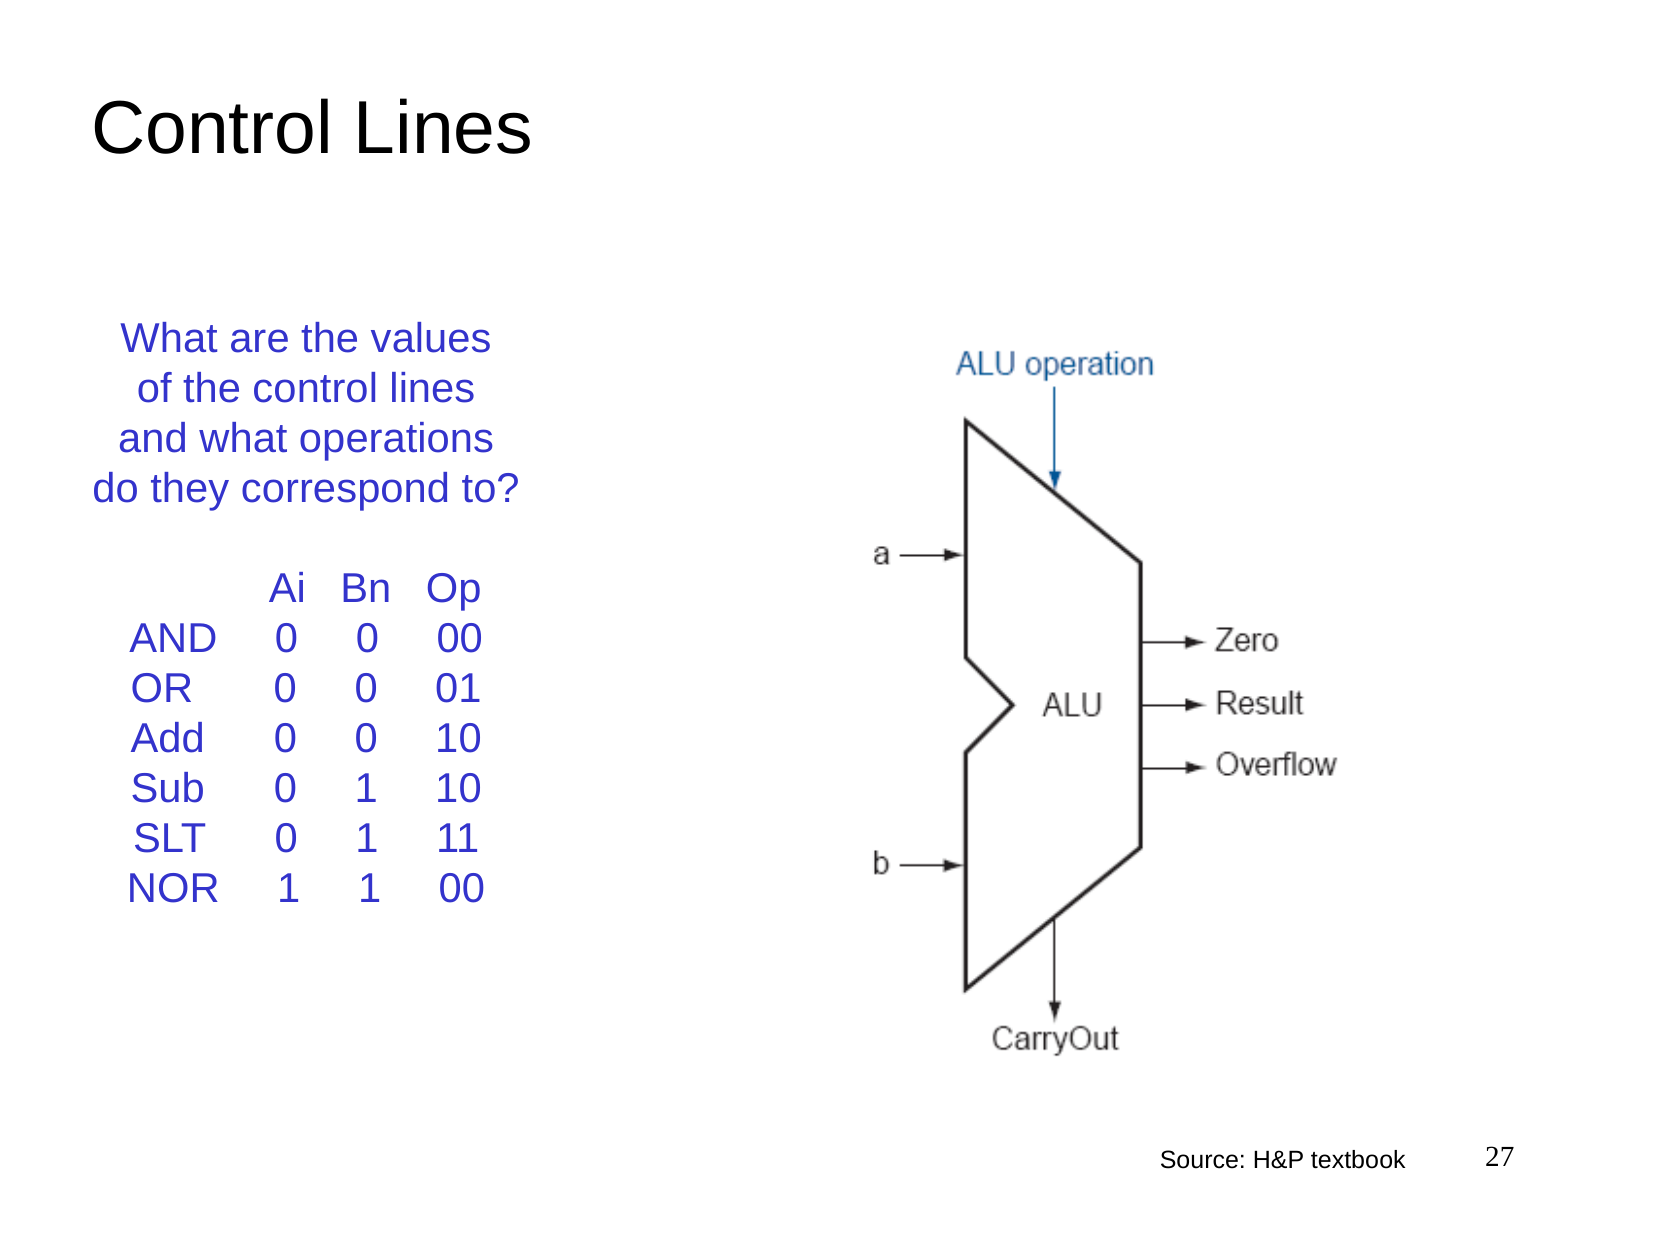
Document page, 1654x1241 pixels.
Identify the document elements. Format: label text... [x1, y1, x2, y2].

text_box What are the values of the control lines and what operations do they correspond to? Ai Bn Op AND 0 0 00 OR 0 0 01 Add 0 0 10 Sub 0 1 10 SLT 0 1 11 NOR 1 1 00 [77, 303, 535, 919]
text_box <number> [1184, 1129, 1530, 1213]
picture [840, 330, 1349, 1066]
text_box Source: H&P textbook [1145, 1135, 1422, 1182]
text_box Control Lines [76, 71, 549, 177]
